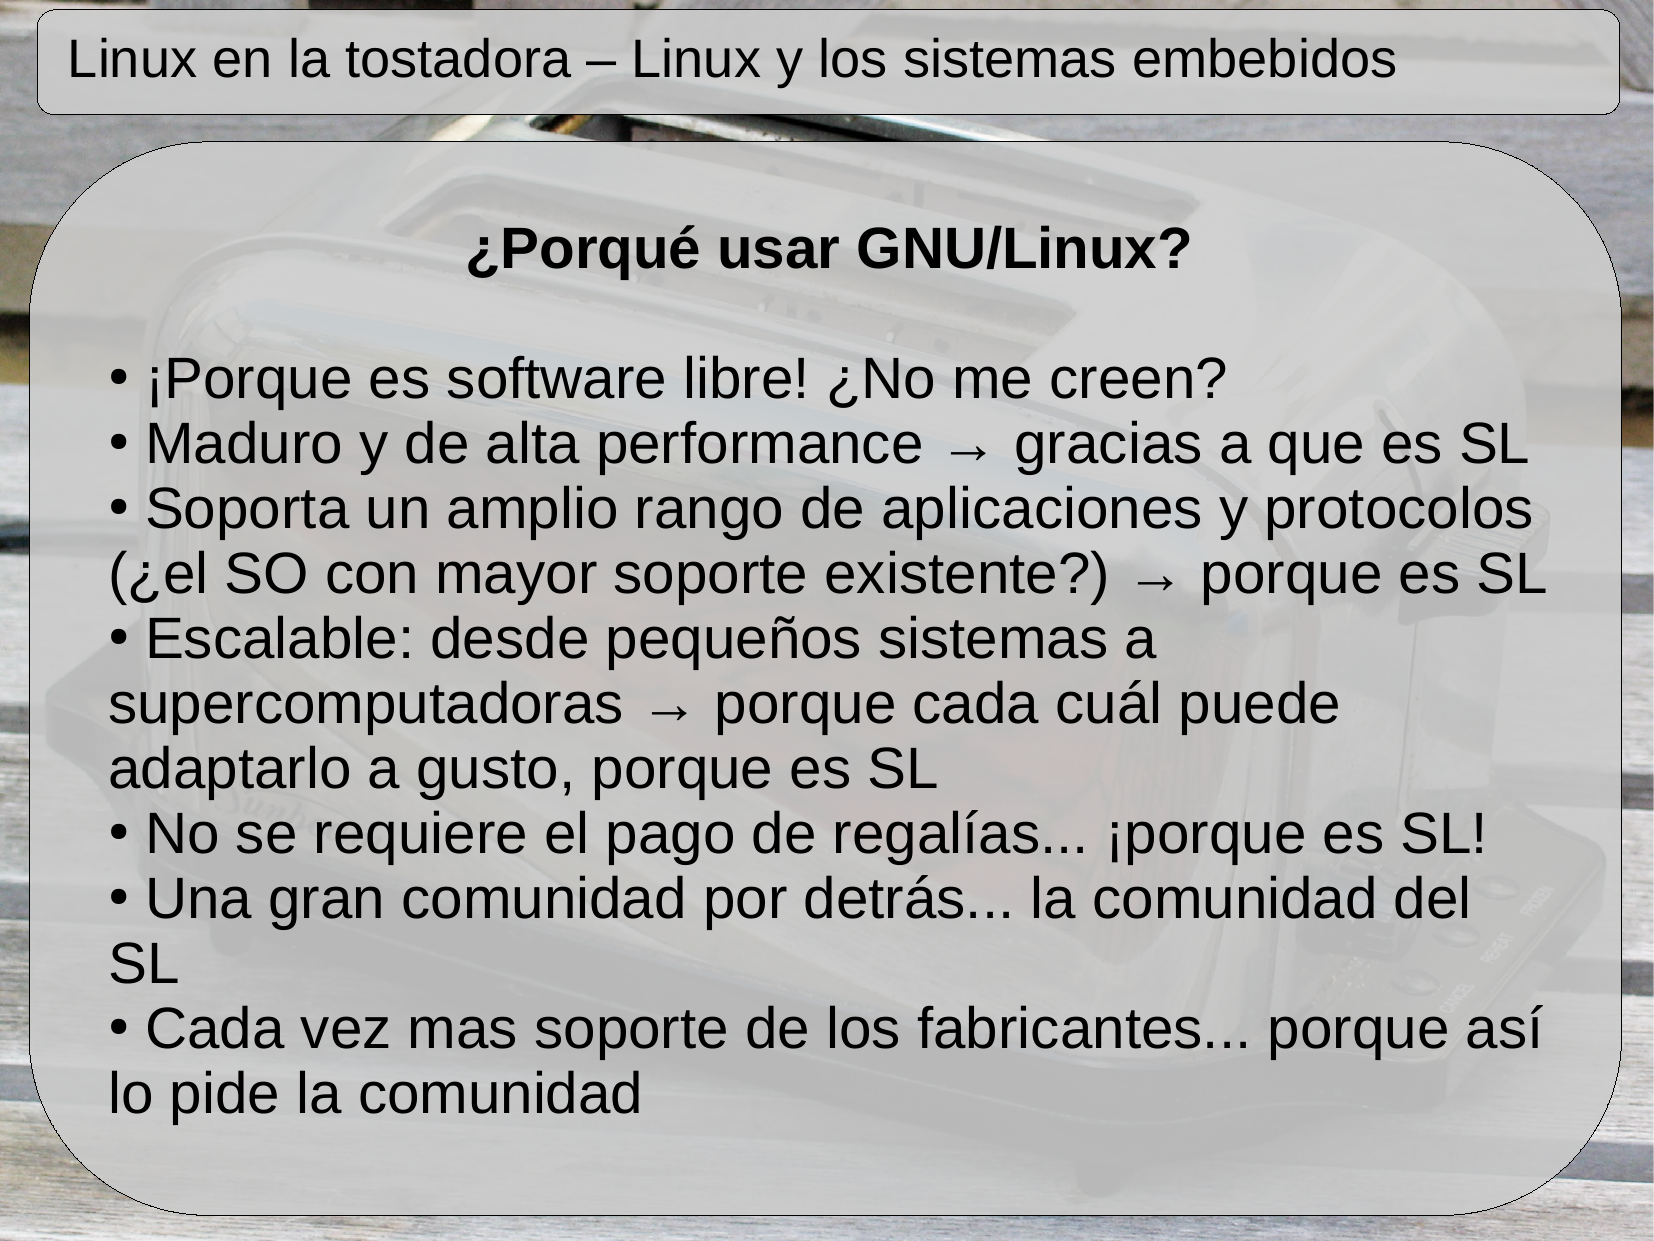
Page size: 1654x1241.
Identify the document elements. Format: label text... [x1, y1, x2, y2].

text_box Linux en la tostadora – Linux y los sistemas embebidos [53, 20, 1572, 97]
text_box ¿Porqué usar GNU/Linux? ¡Porque es software libre! ¿No me creen? Maduro y de alta performance → gracias a que es SL Soporta un amplio rango de aplicaciones y protocolos (¿el SO con mayor soporte existente?) → porque es SL Escalable: desde pequeños sistemas a supercomputadoras → porque cada cuál puede adaptarlo a gusto, porque es SL No se requiere el pago de regalías... ¡porque es SL! Una gran comunidad por detrás... la comunidad del SL Cada vez mas soporte de los fabricantes... porque así lo pide la comunidad [93, 208, 1566, 1140]
picture [0, 0, 1654, 1241]
text_box [29, 141, 1622, 1216]
text_box [37, 9, 1620, 115]
